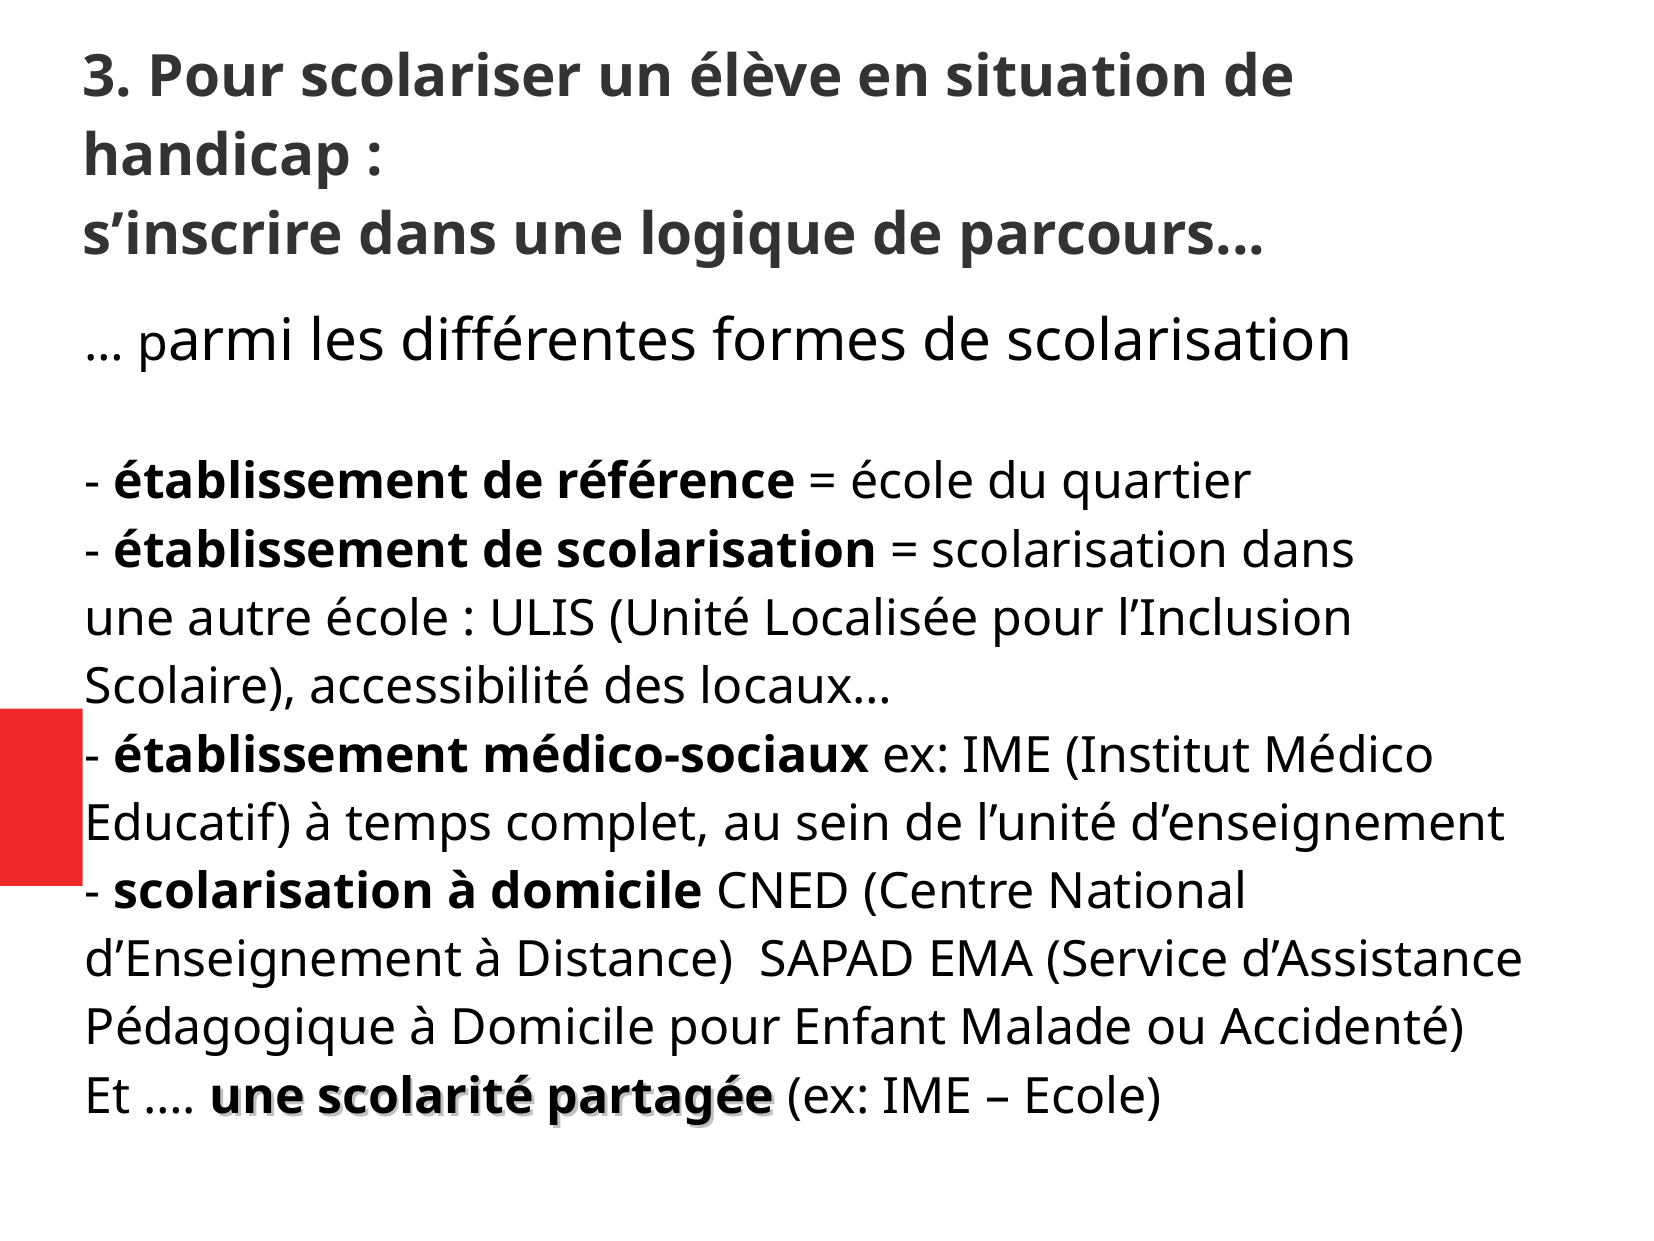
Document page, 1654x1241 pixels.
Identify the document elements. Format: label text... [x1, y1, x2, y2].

subtitle … parmi les différentes formes de scolarisation - établissement de référence = école du quartier - établissement de scolarisation = scolarisation dans une autre école : ULIS (Unité Localisée pour l’Inclusion Scolaire), accessibilité des locaux… - établissement médico-sociaux ex: IME (Institut Médico Educatif) à temps complet, au sein de l’unité d’enseignement - scolarisation à domicile CNED (Centre National d’Enseignement à Distance) SAPAD EMA (Service d’Assistance Pédagogique à Domicile pour Enfant Malade ou Accidenté) Et …. une scolarité partagée (ex: IME – Ecole) [84, 288, 1573, 1138]
title 3. Pour scolariser un élève en situation de handicap : s’inscrire dans une logique de parcours... [82, 31, 1571, 275]
